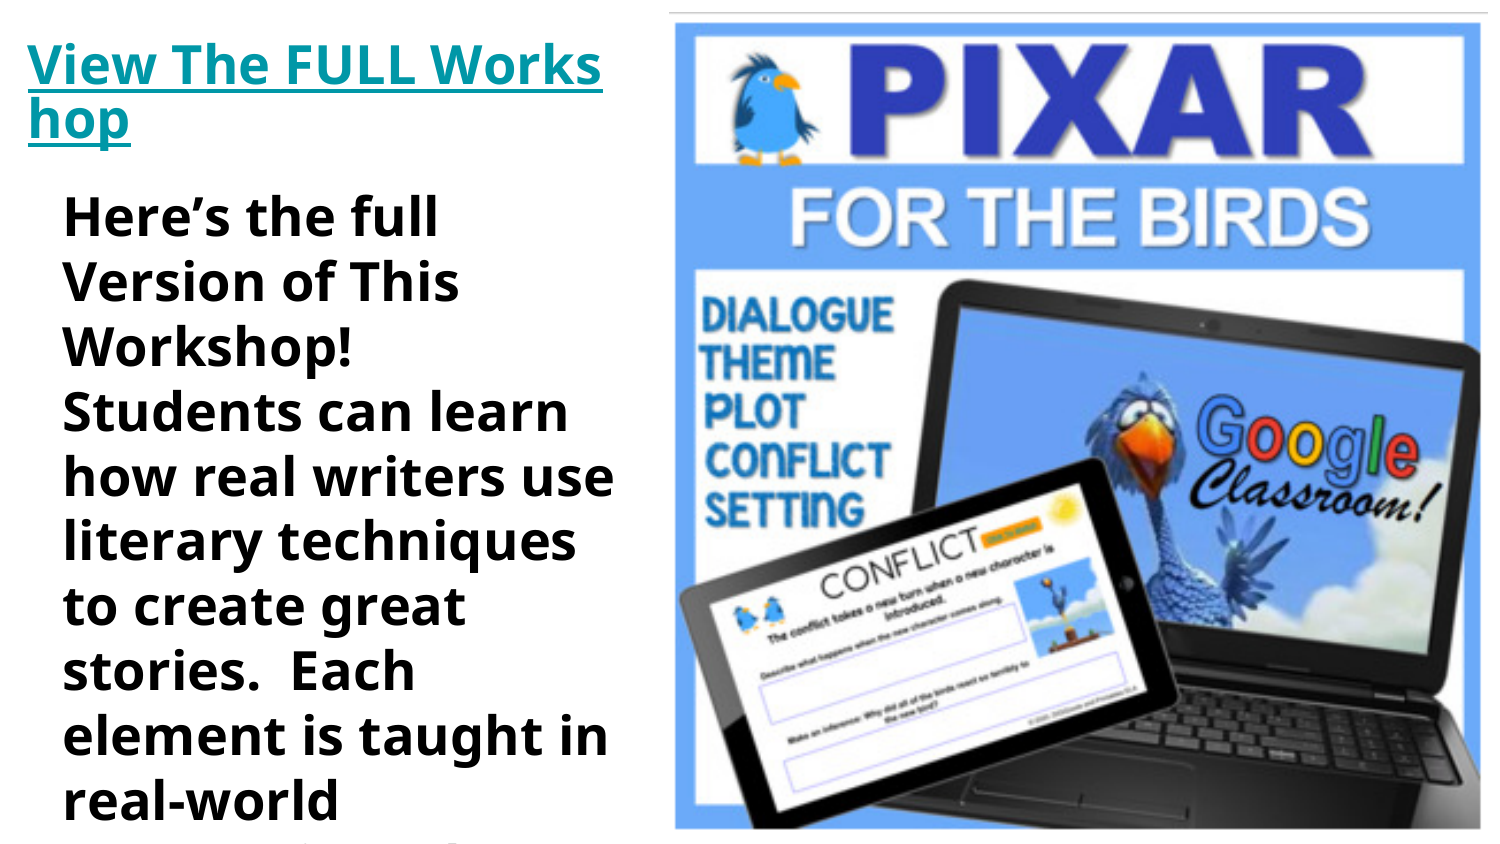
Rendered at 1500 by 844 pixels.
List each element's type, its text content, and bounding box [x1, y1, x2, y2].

text_box Here’s the full Version of This Workshop! Students can learn how real writers use literary techniques to create great stories. Each element is taught in real-world perspective. Also, students learn how the elements work together! [47, 166, 645, 844]
text_box View The FULL Workshop [12, 15, 645, 112]
picture [669, 12, 1488, 832]
